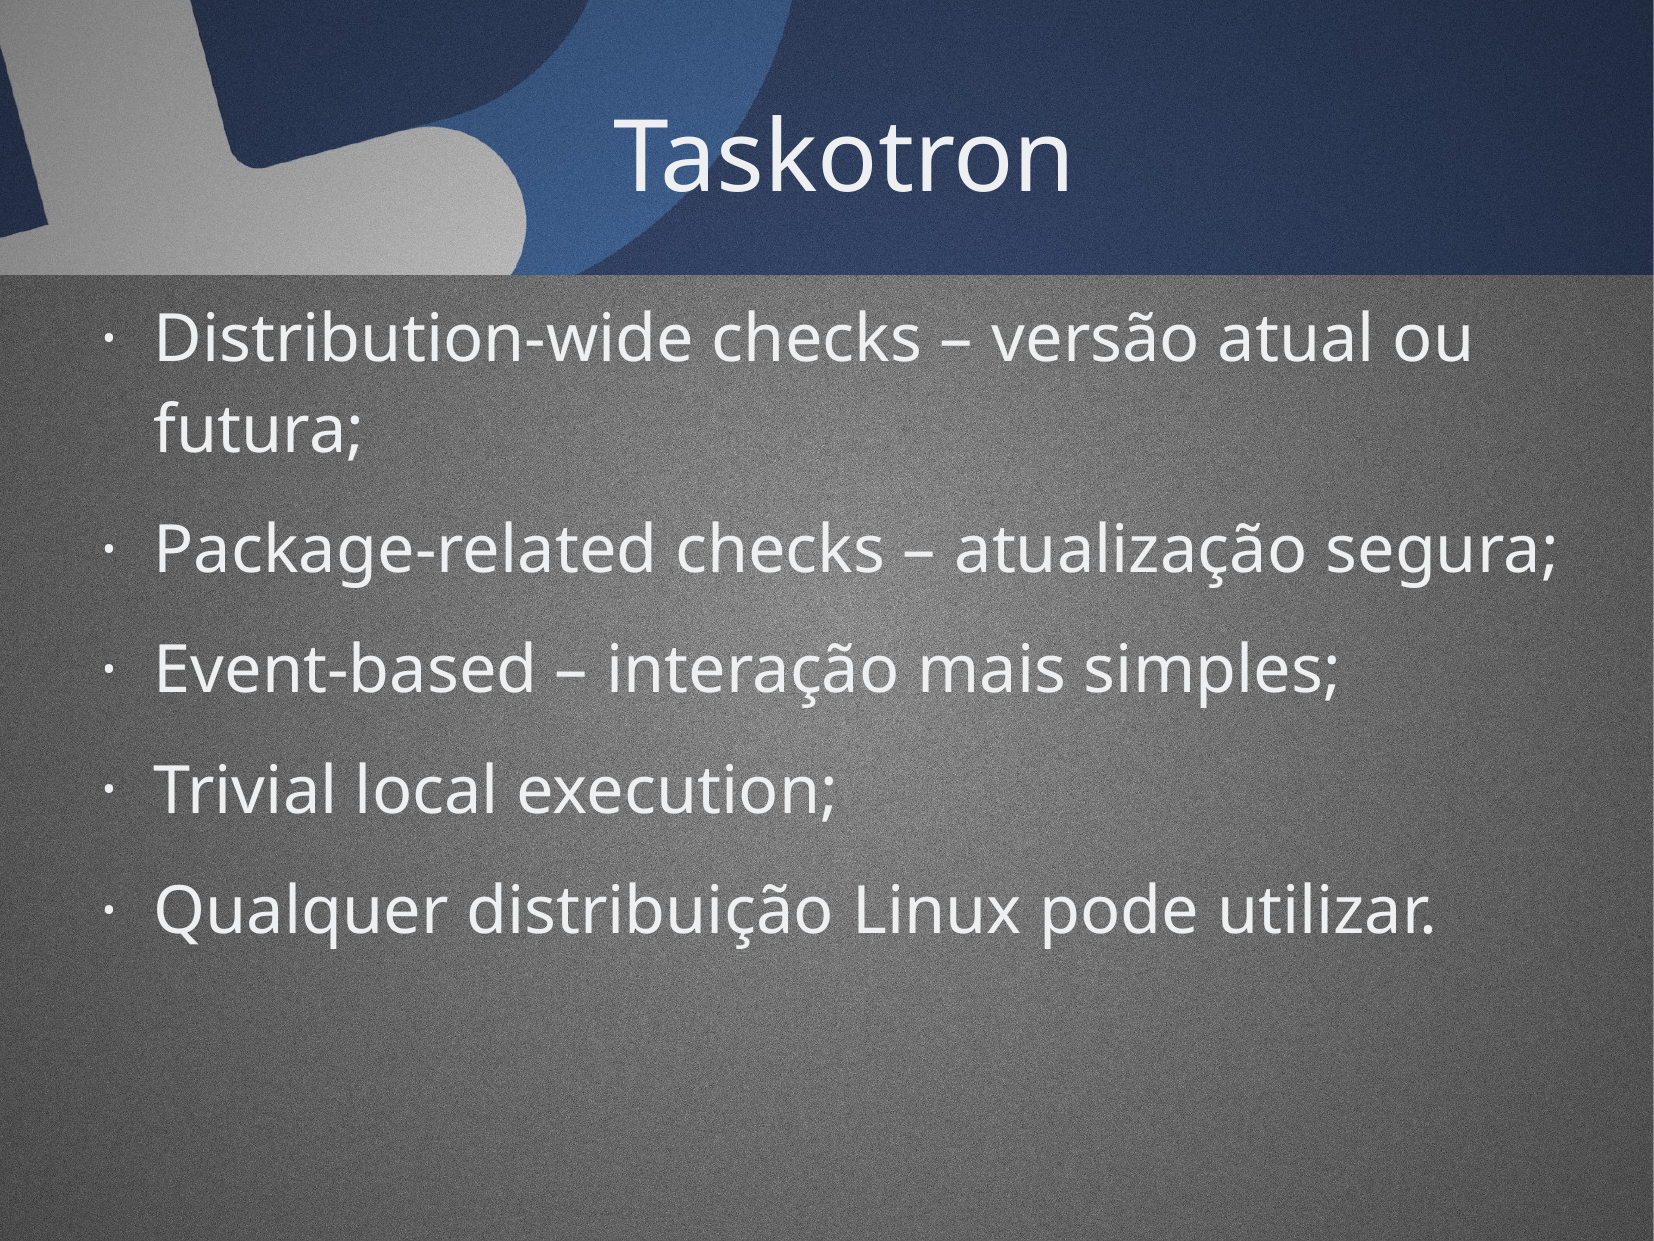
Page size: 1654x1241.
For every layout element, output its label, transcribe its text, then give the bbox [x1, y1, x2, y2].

title Taskotron [82, 49, 1571, 257]
picture [0, 0, 1654, 1241]
list Distribution-wide checks – versão atual ou futura; Package-related checks – atualização segura; Event-based – interação mais simples; Trivial local execution; Qualquer distribuição Linux pode utilizar. [82, 290, 1571, 1010]
